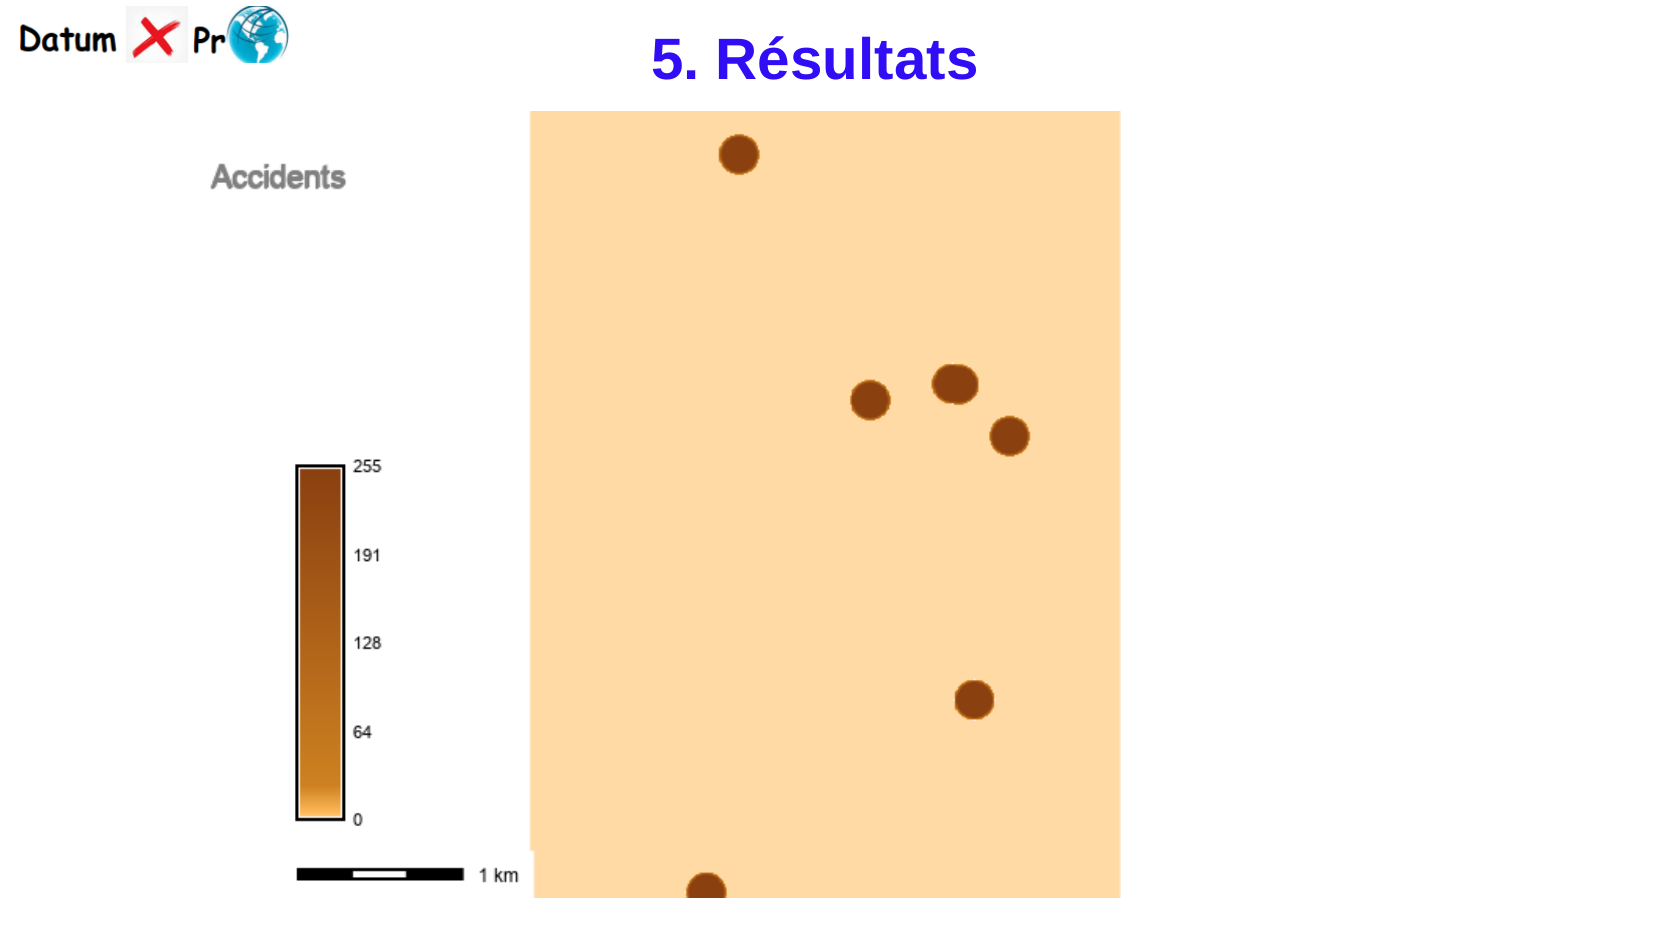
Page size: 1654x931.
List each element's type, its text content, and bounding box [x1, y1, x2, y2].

picture [0, 6, 319, 63]
picture [47, 111, 1604, 898]
title 5. Résultats [165, 23, 1465, 89]
